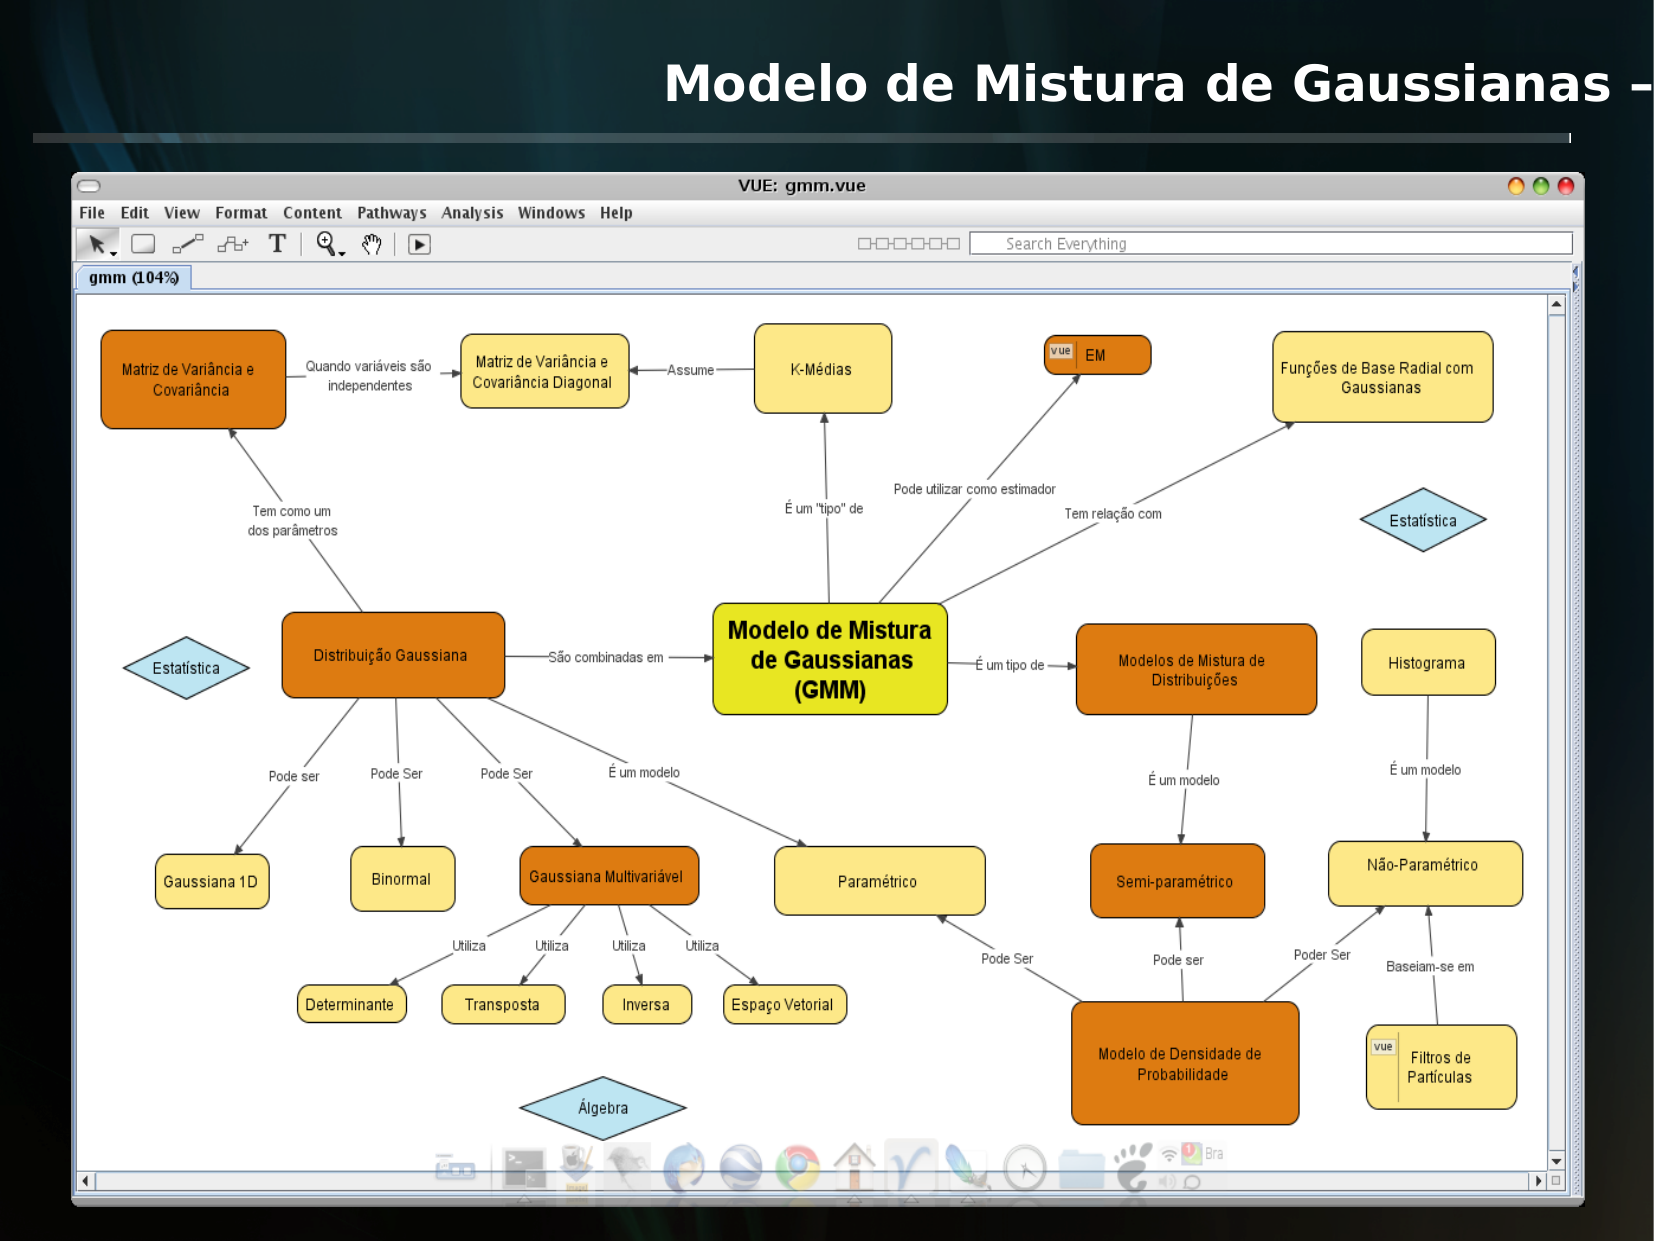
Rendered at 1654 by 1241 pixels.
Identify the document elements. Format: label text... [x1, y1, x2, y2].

picture [0, 0, 1654, 1241]
text_box Modelo de Mistura de Gaussianas – Mapa Contencual [648, 45, 912, 119]
